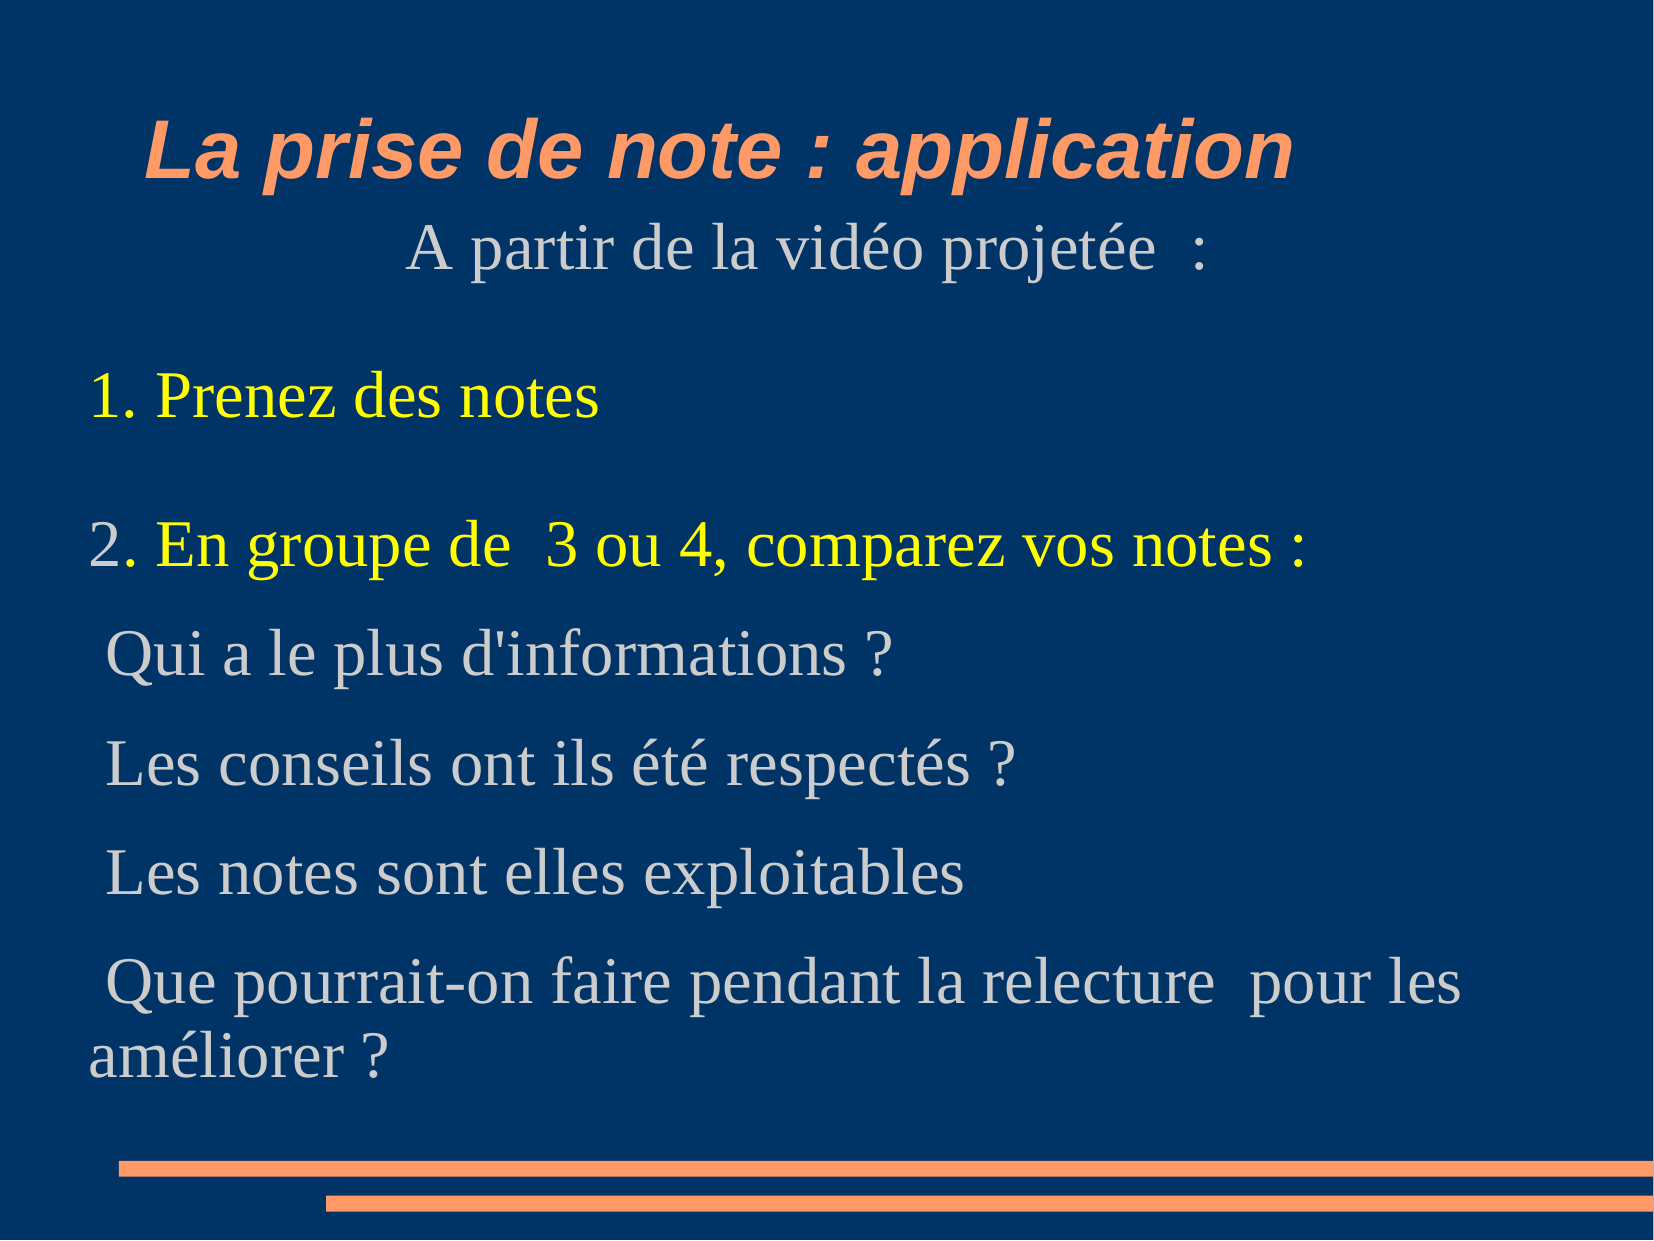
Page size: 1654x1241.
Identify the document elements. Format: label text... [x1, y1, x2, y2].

title La prise de note : application [121, 46, 1534, 254]
subtitle A partir de la vidéo projetée : 1. Prenez des notes 2. En groupe de 3 ou 4, comparez vos notes : Qui a le plus d'informations ? Les conseils ont ils été respectés ? Les notes sont elles exploitables Que pourrait-on faire pendant la relecture pour les améliorer ? [88, 210, 1528, 1093]
